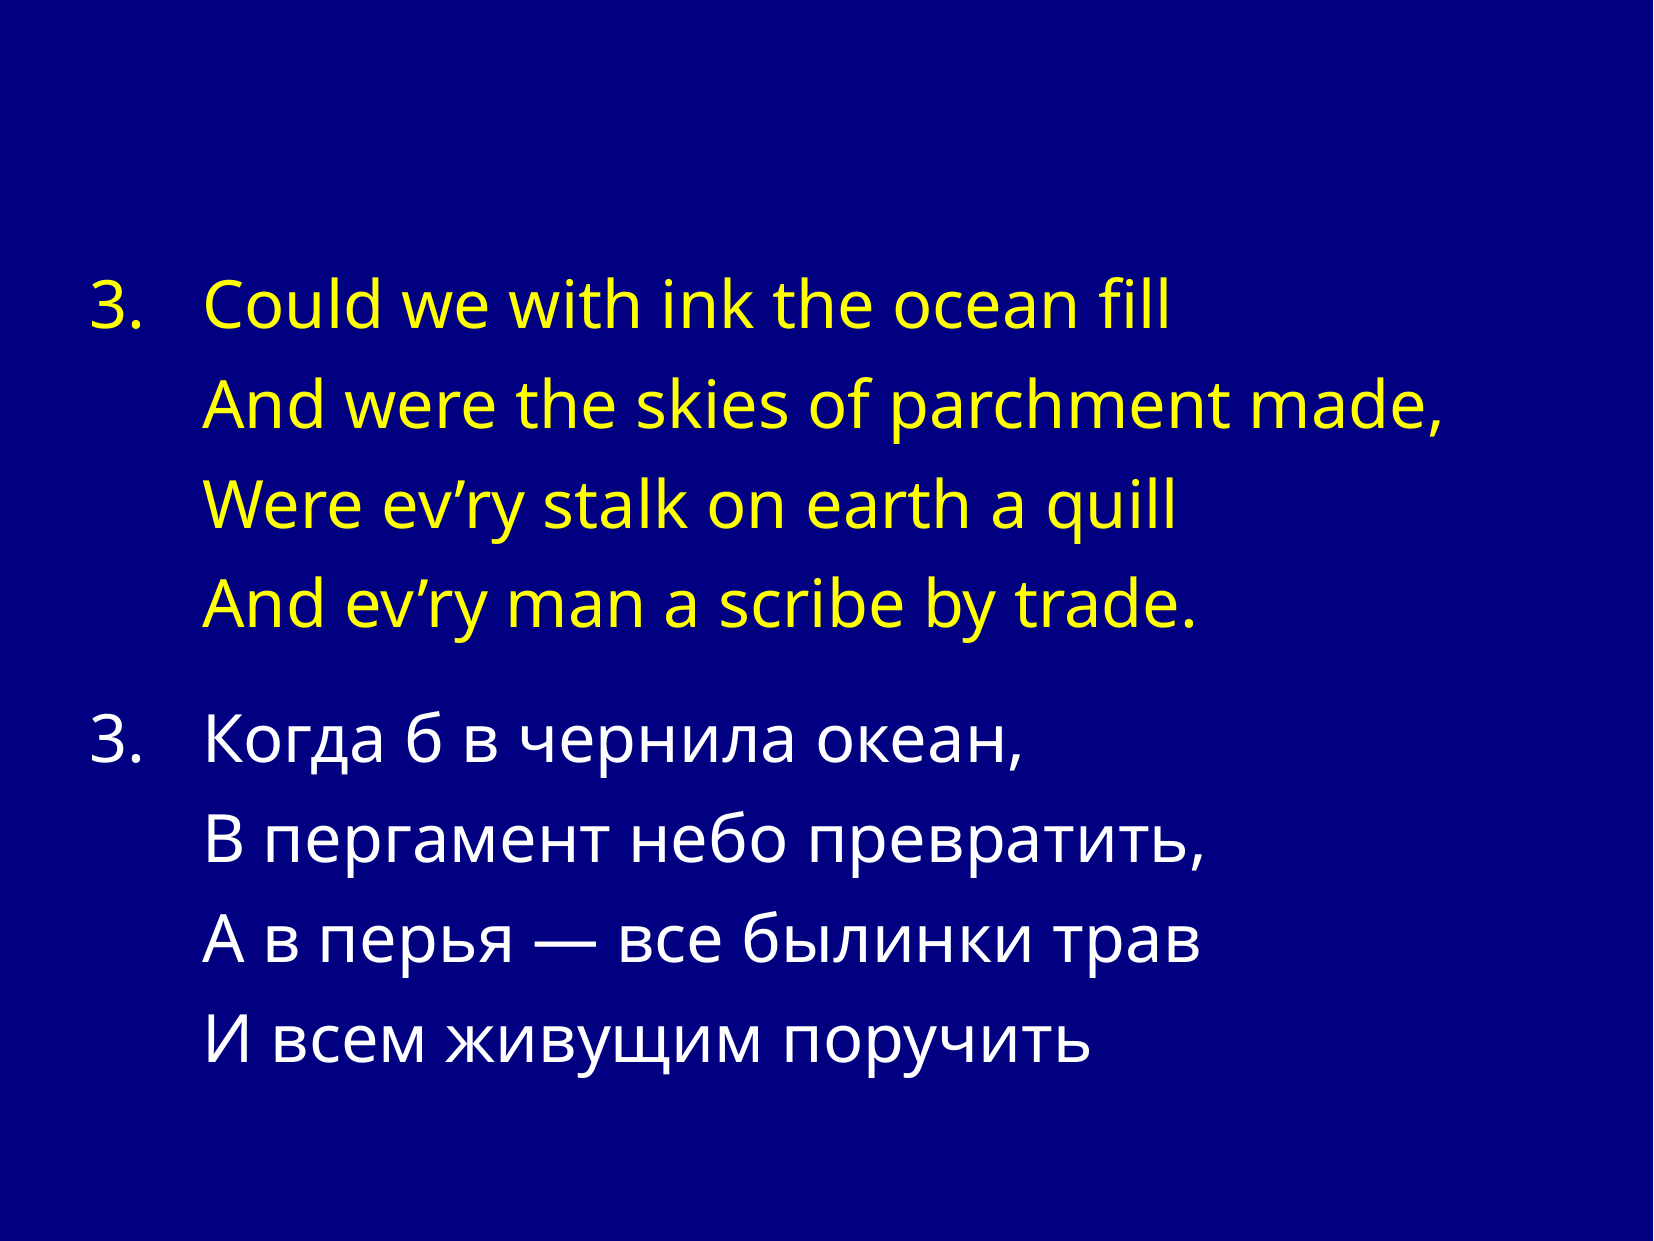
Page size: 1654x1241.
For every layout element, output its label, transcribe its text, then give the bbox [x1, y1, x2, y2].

text_box 3. Could we with ink the ocean fill And were the skies of parchment made, Were ev’ry stalk on earth a quill And ev’ry man a scribe by trade. [75, 150, 1576, 638]
text_box 3. Когда б в чернила океан, В пергамент небо превратить, А в перья — все былинки трав И всем живущим поручить [75, 675, 1576, 1163]
